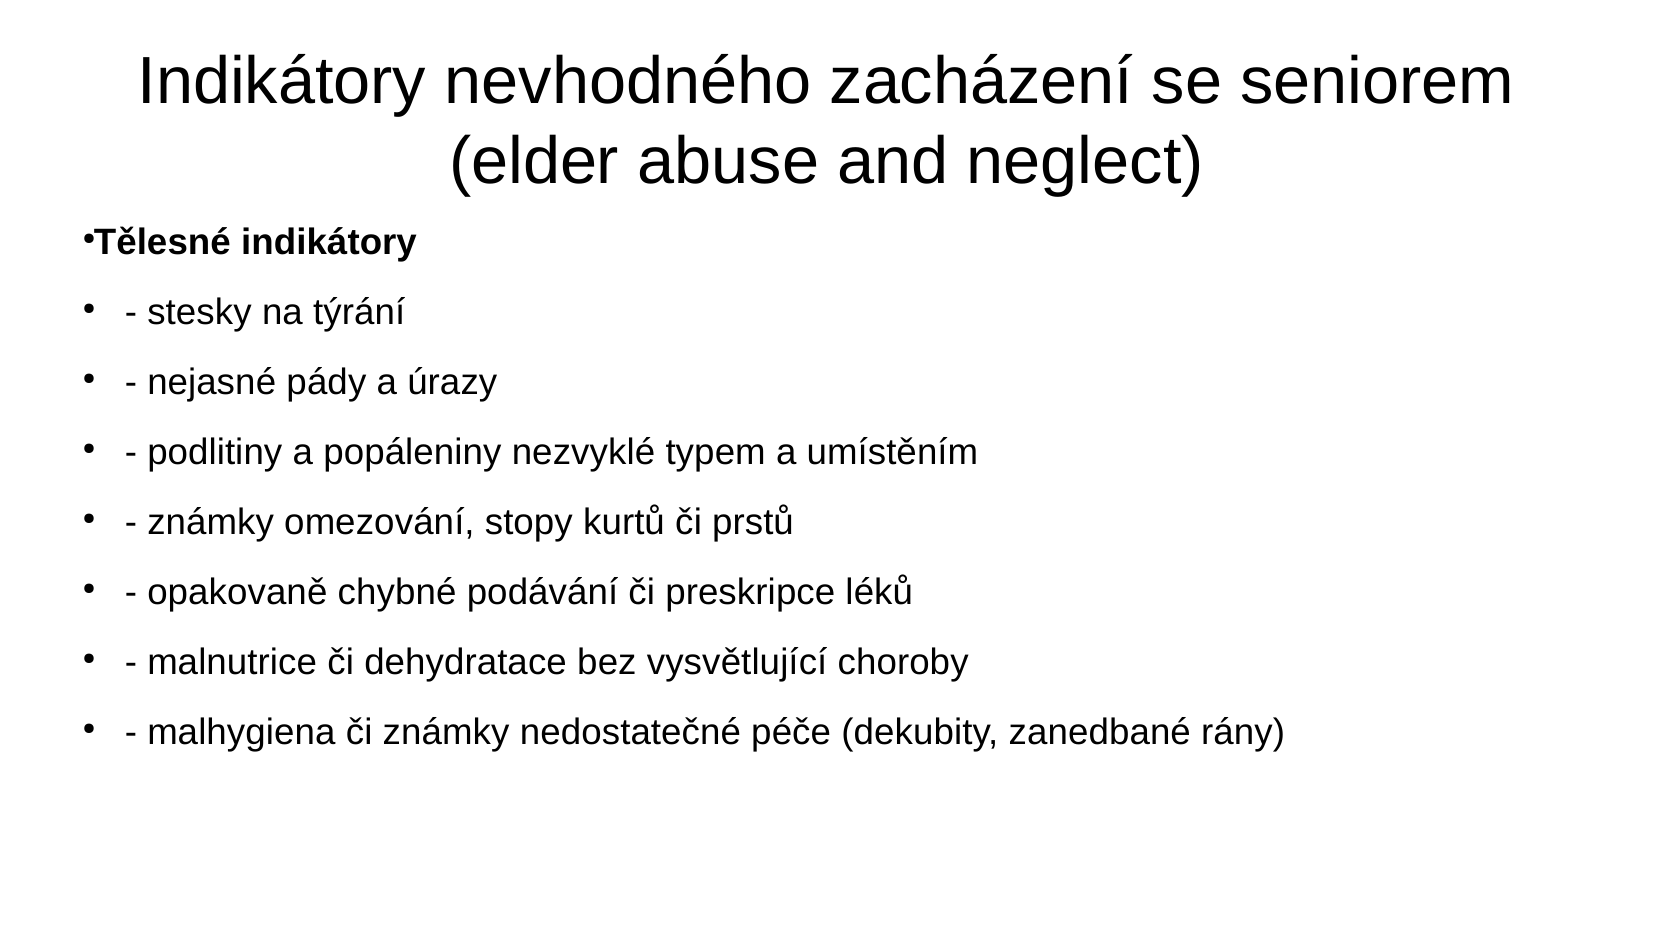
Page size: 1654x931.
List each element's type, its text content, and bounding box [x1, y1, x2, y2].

title Indikátory nevhodného zacházení se seniorem (elder abuse and neglect) [82, 37, 1571, 193]
list Tělesné indikátory - stesky na týrání - nejasné pády a úrazy - podlitiny a popáleniny nezvyklé typem a umístěním - známky omezování, stopy kurtů či prstů - opakovaně chybné podávání či preskripce léků - malnutrice či dehydratace bez vysvětlující choroby - malhygiena či známky nedostatečné péče (dekubity, zanedbané rány) [82, 217, 1571, 758]
